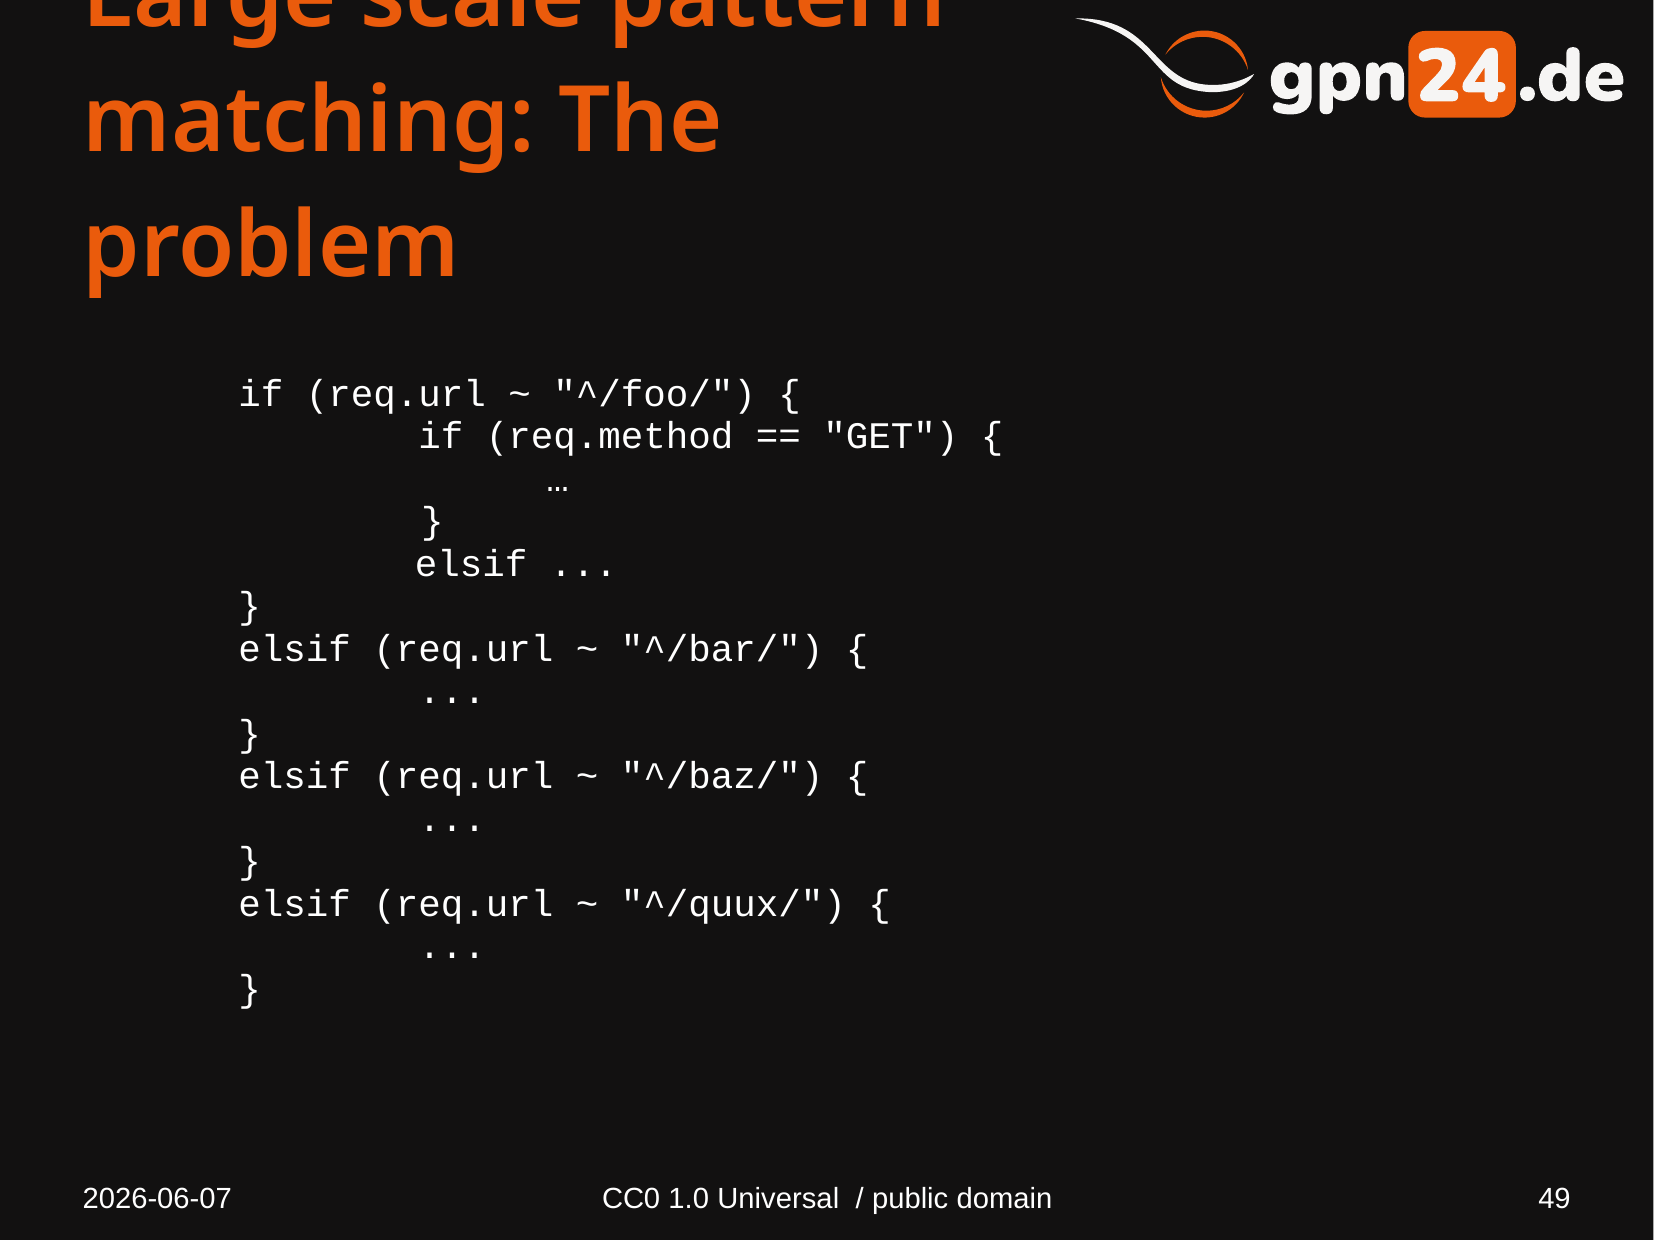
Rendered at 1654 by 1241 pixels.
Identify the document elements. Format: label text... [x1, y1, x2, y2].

title Large scale pattern matching: The problem [82, 0, 1093, 304]
text_box if (req.url ~ "^/foo/") { if (req.method == "GET") { … } elsif ... } elsif (req.url ~ "^/bar/") { ... } elsif (req.url ~ "^/baz/") { ... } elsif (req.url ~ "^/quux/") { ... } [88, 324, 1565, 1020]
